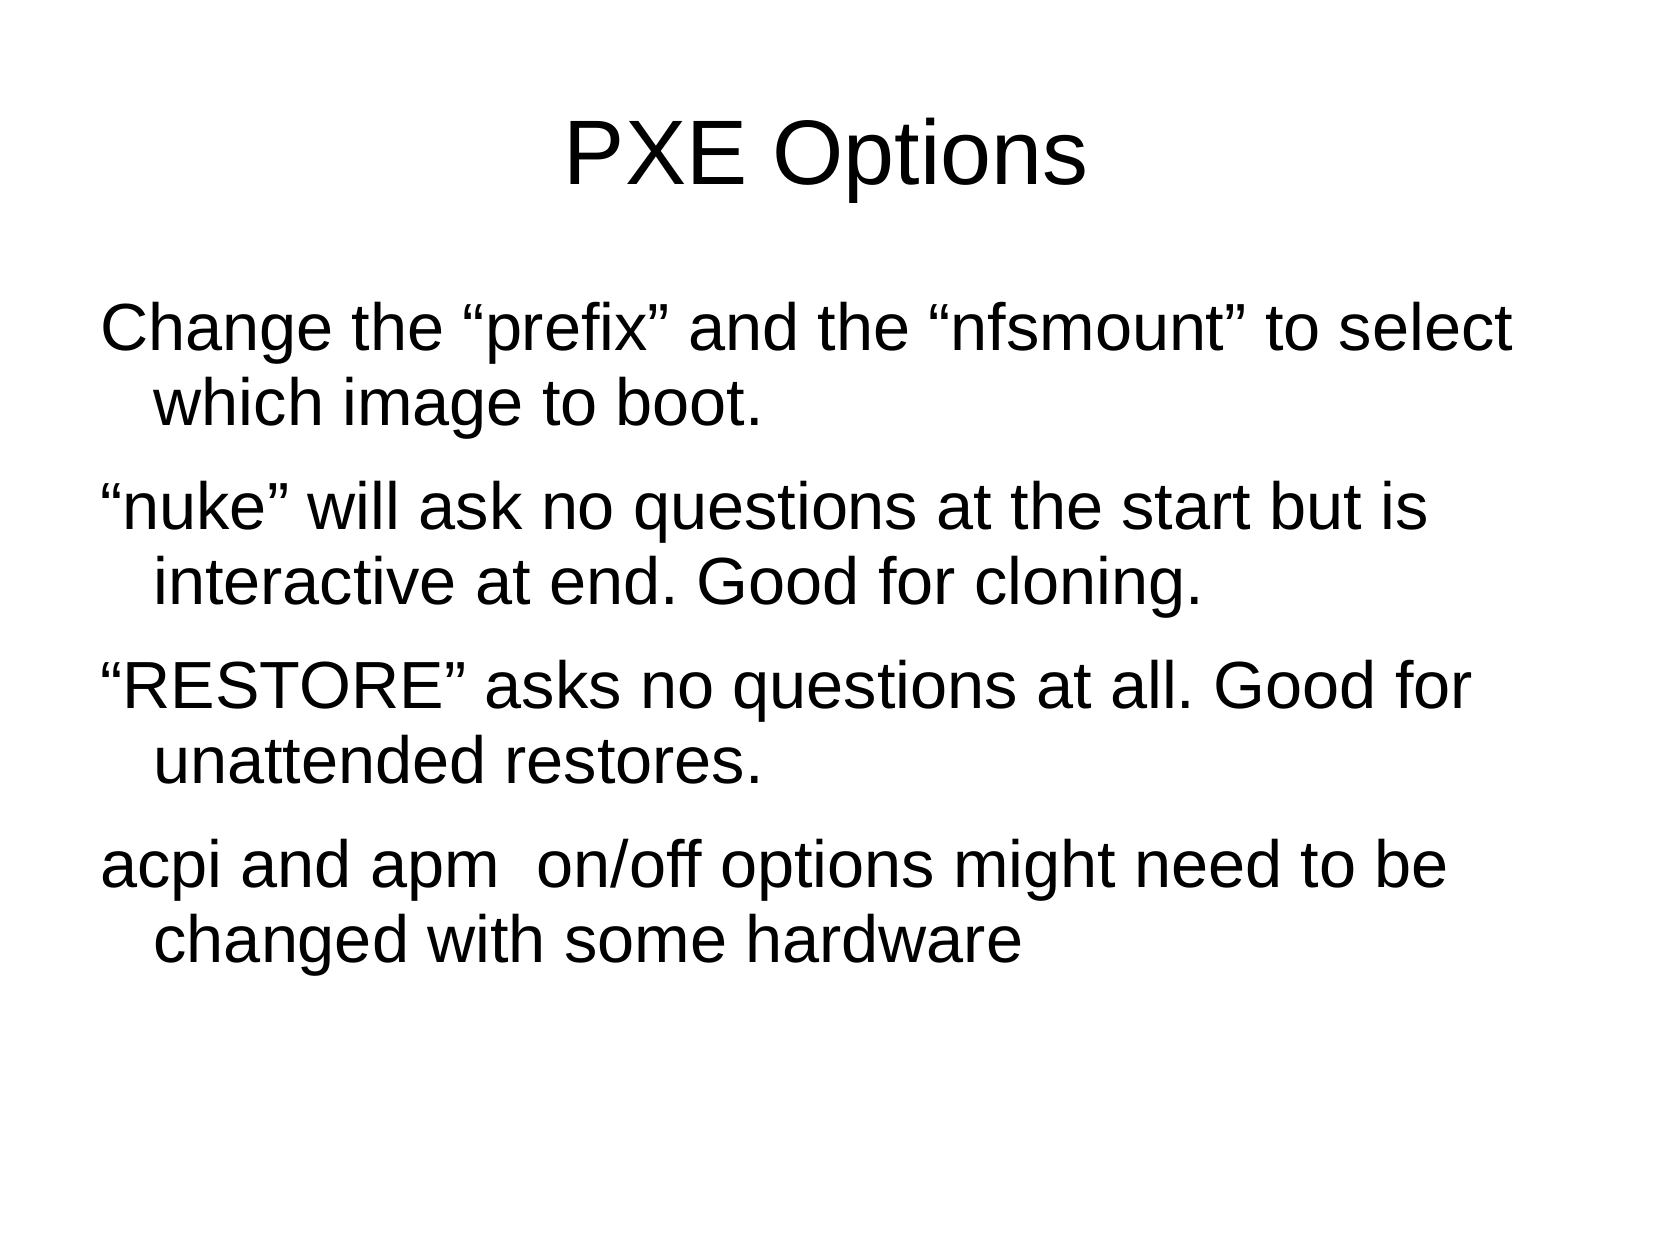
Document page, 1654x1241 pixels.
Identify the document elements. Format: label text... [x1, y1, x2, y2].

title PXE Options [82, 49, 1571, 257]
list Change the “prefix” and the “nfsmount” to select which image to boot. “nuke” will ask no questions at the start but is interactive at end. Good for cloning. “RESTORE” asks no questions at all. Good for unattended restores. acpi and apm on/off options might need to be changed with some hardware [82, 290, 1571, 1094]
